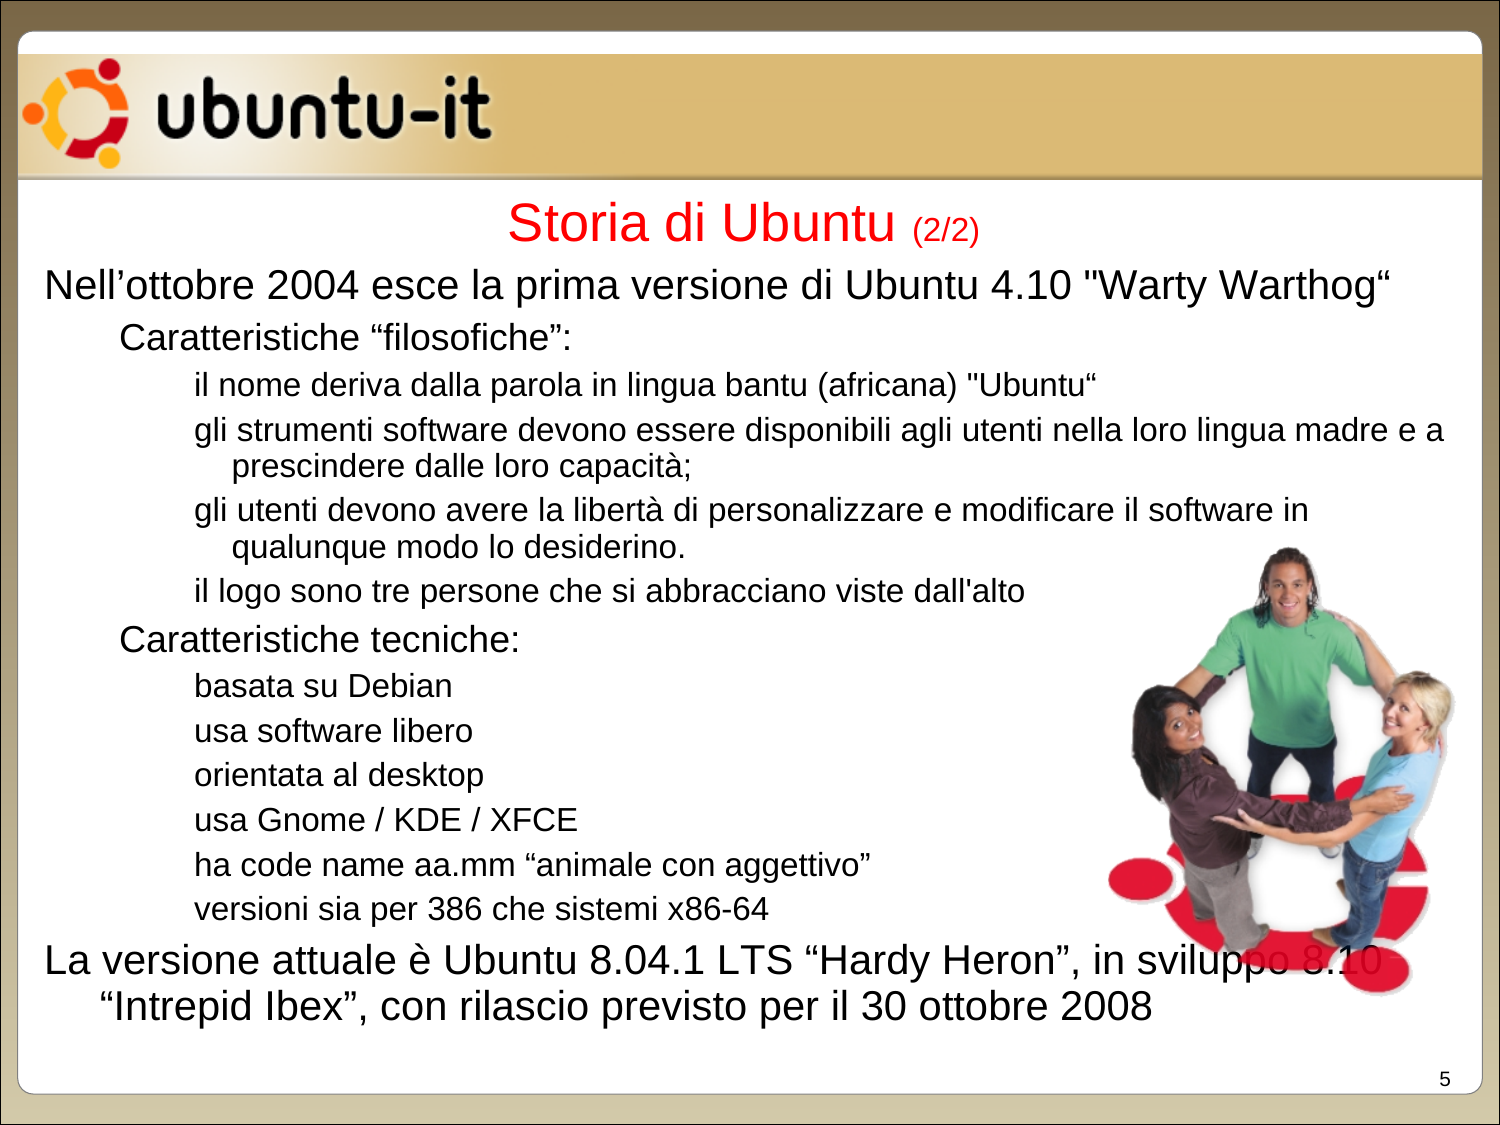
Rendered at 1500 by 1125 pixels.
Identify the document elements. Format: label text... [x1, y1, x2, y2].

picture [18, 54, 1483, 180]
picture [1103, 541, 1460, 1004]
title Storia di Ubuntu (2/2) [17, 178, 1471, 262]
list Nell’ottobre 2004 esce la prima versione di Ubuntu 4.10 "Warty Warthog“ Caratteristiche “filosofiche”: il nome deriva dalla parola in lingua bantu (africana) "Ubuntu“ gli strumenti software devono essere disponibili agli utenti nella loro lingua madre e a prescindere dalle loro capacità; gli utenti devono avere la libertà di personalizzare e modificare il software in qualunque modo lo desiderino. il logo sono tre persone che si abbracciano viste dall'alto Caratteristiche tecniche: basata su Debian usa software libero orientata al desktop usa Gnome / KDE / XFCE ha code name aa.mm “animale con aggettivo” versioni sia per 386 che sistemi x86-64 La versione attuale è Ubuntu 8.04.1 LTS “Hardy Heron”, in sviluppo 8.10 “Intrepid Ibex”, con rilascio previsto per il 30 ottobre 2008 [29, 255, 1471, 1116]
